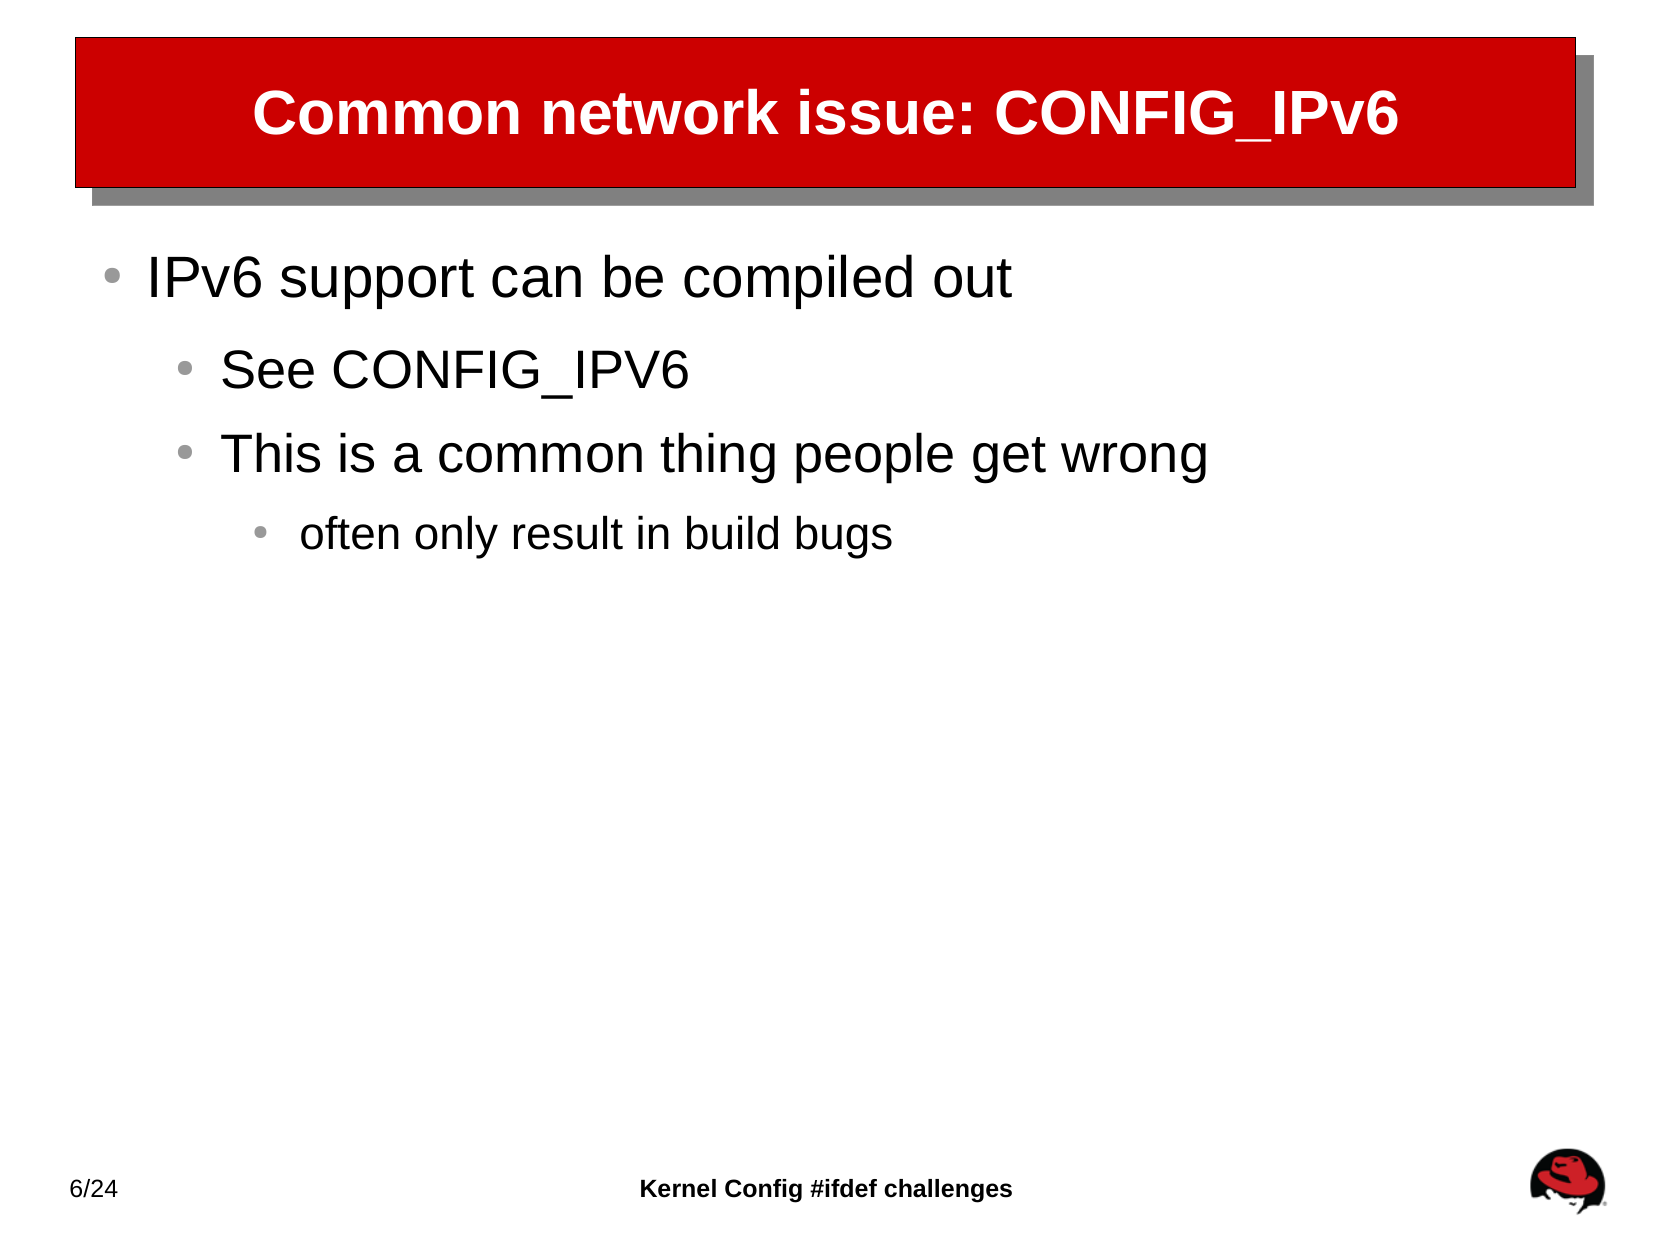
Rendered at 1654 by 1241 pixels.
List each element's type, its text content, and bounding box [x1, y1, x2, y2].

picture [1529, 1146, 1613, 1224]
title Common network issue: CONFIG_IPv6 [82, 37, 1571, 188]
list IPv6 support can be compiled out See CONFIG_IPV6 This is a common thing people get wrong often only result in build bugs [86, 244, 1576, 1039]
